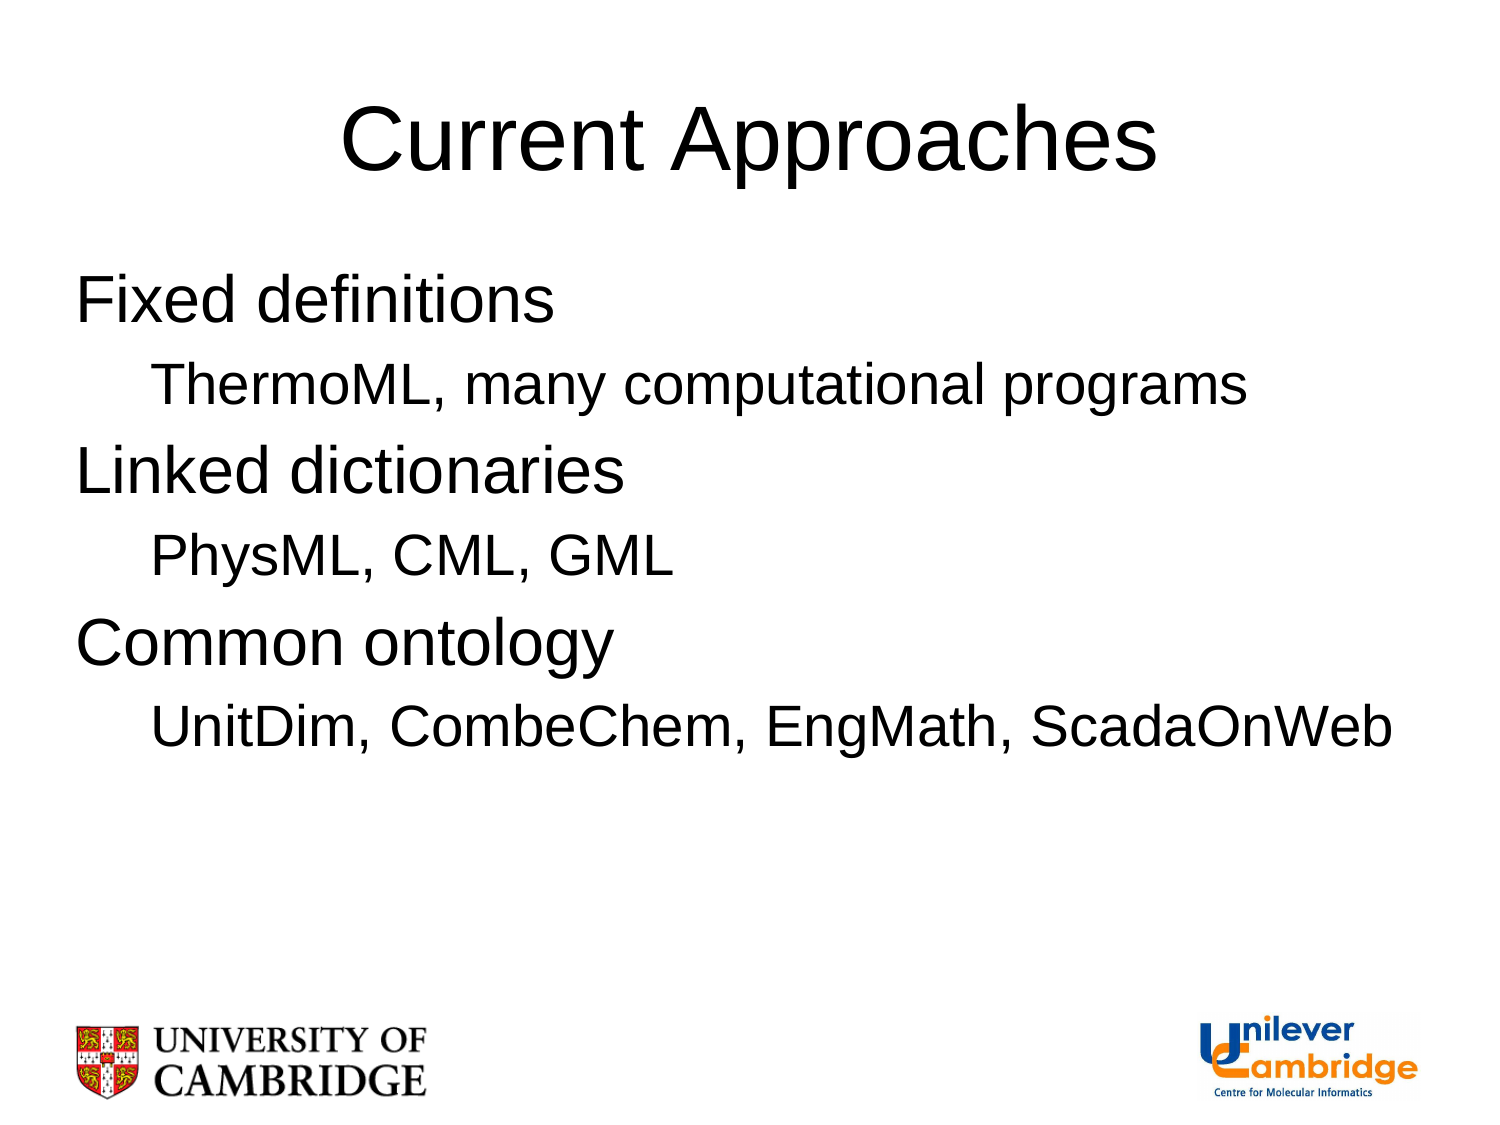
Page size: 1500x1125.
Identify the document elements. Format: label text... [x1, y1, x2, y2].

title Current Approaches [75, 52, 1426, 226]
picture [62, 1012, 438, 1105]
picture [1197, 1012, 1421, 1101]
list Fixed definitions ThermoML, many computational programs Linked dictionaries PhysML, CML, GML Common ontology UnitDim, CombeChem, EngMath, ScadaOnWeb [75, 262, 1426, 991]
